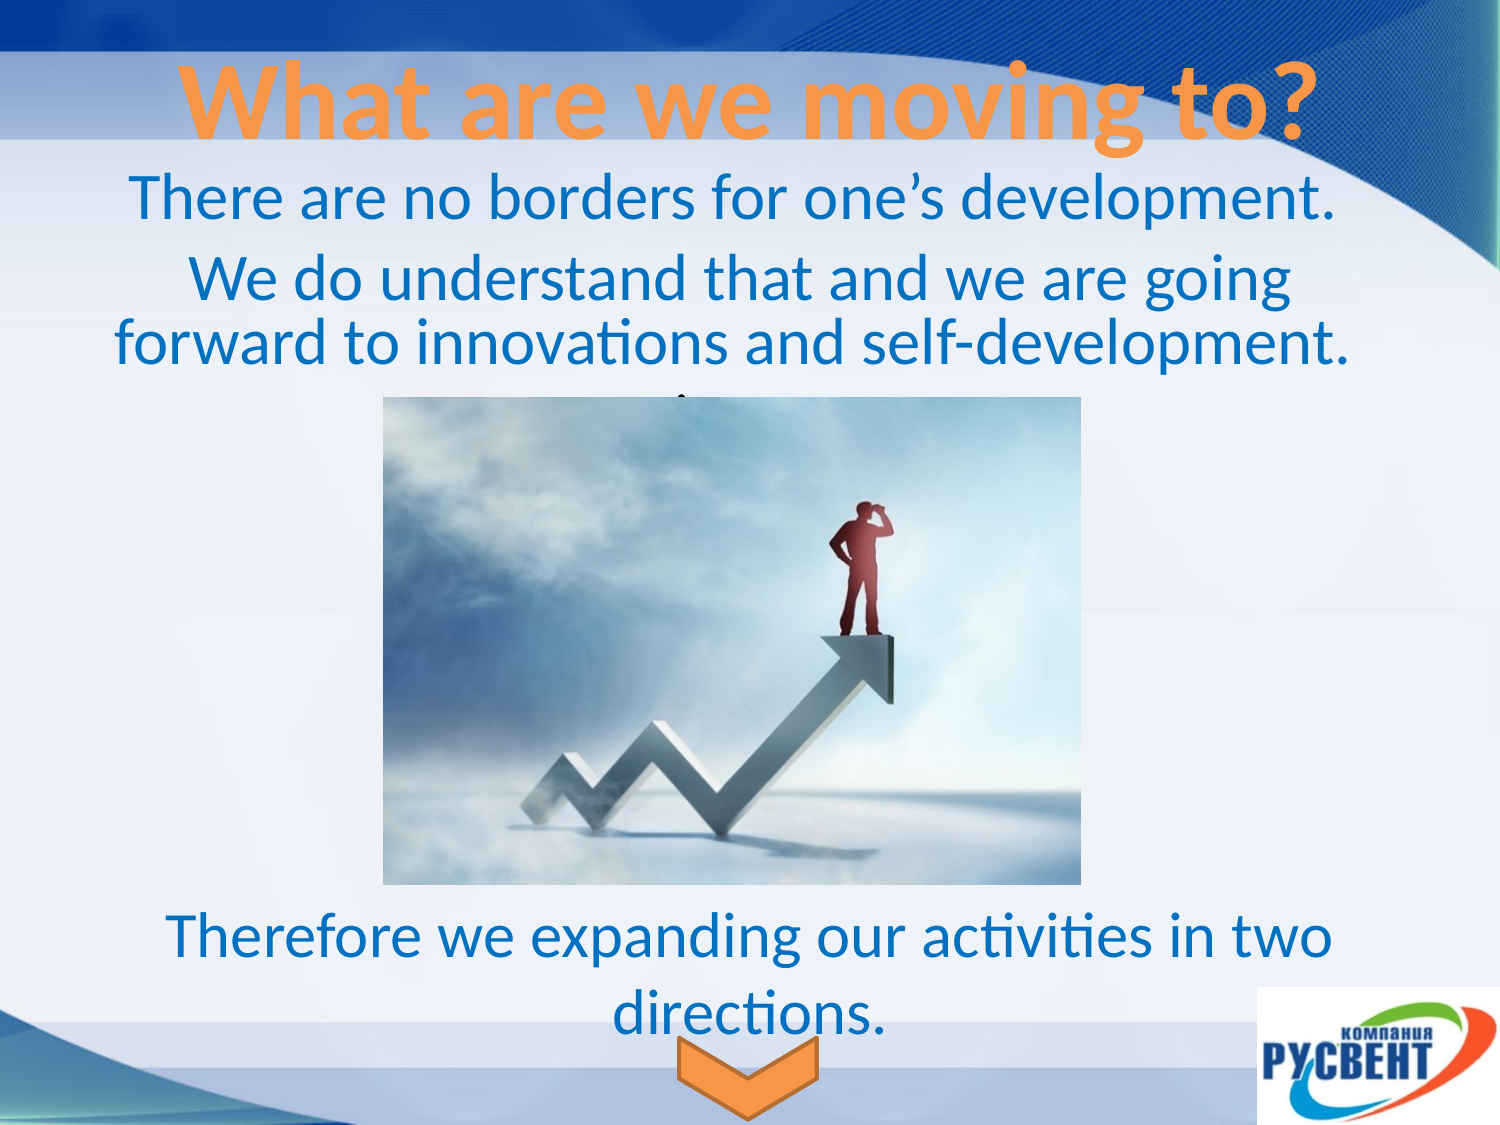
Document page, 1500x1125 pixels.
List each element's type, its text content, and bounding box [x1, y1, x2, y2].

title What are we moving to? [75, 19, 1426, 161]
list There are no borders for one’s development. We do understand that and we are going forward to innovations and self-development. [64, 160, 1402, 390]
list Therefore we expanding our activities in two directions. [17, 885, 1483, 1057]
picture [383, 397, 1081, 886]
picture [1257, 987, 1500, 1125]
text_box [679, 1037, 817, 1120]
